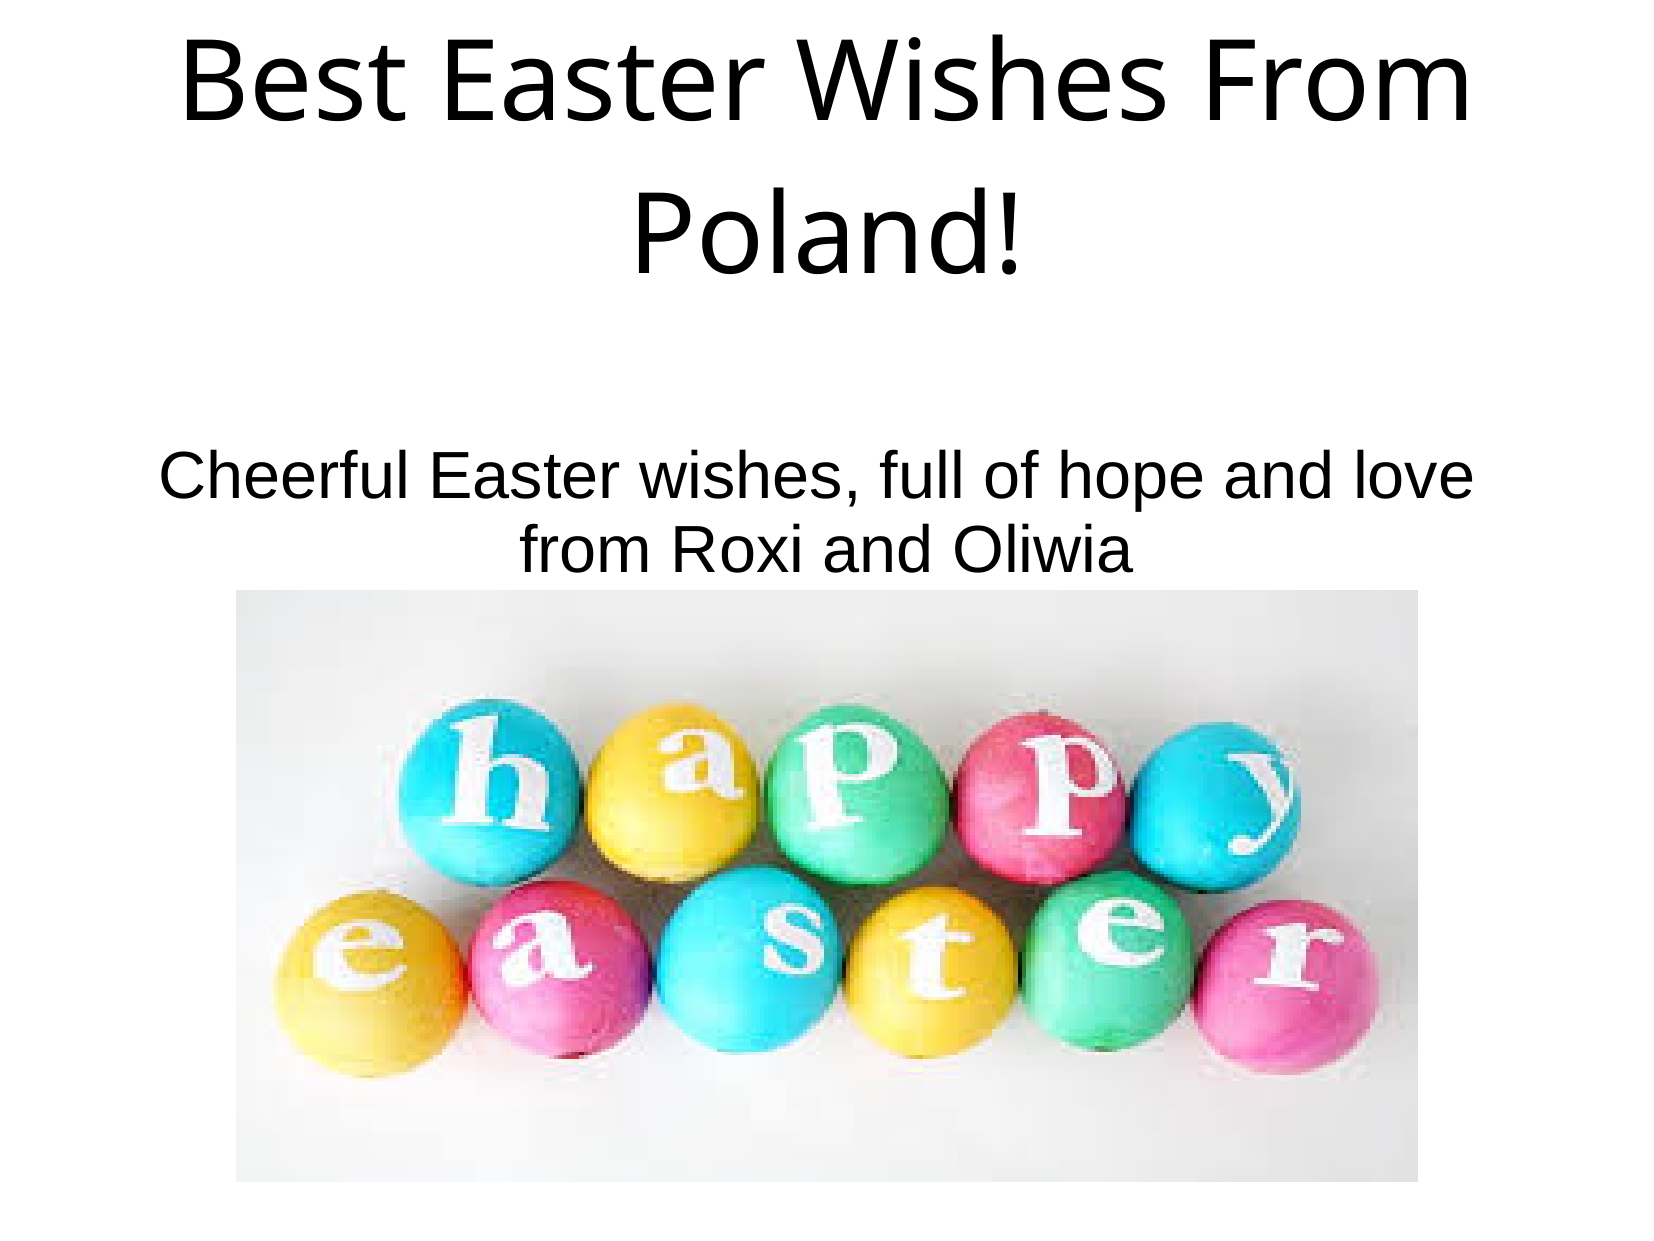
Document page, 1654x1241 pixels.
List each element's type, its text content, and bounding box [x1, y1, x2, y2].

picture [236, 590, 1418, 1182]
subtitle Cheerful Easter wishes, full of hope and love from Roxi and Oliwia [82, 297, 1571, 1102]
title Best Easter Wishes From Poland! [82, 49, 1571, 257]
